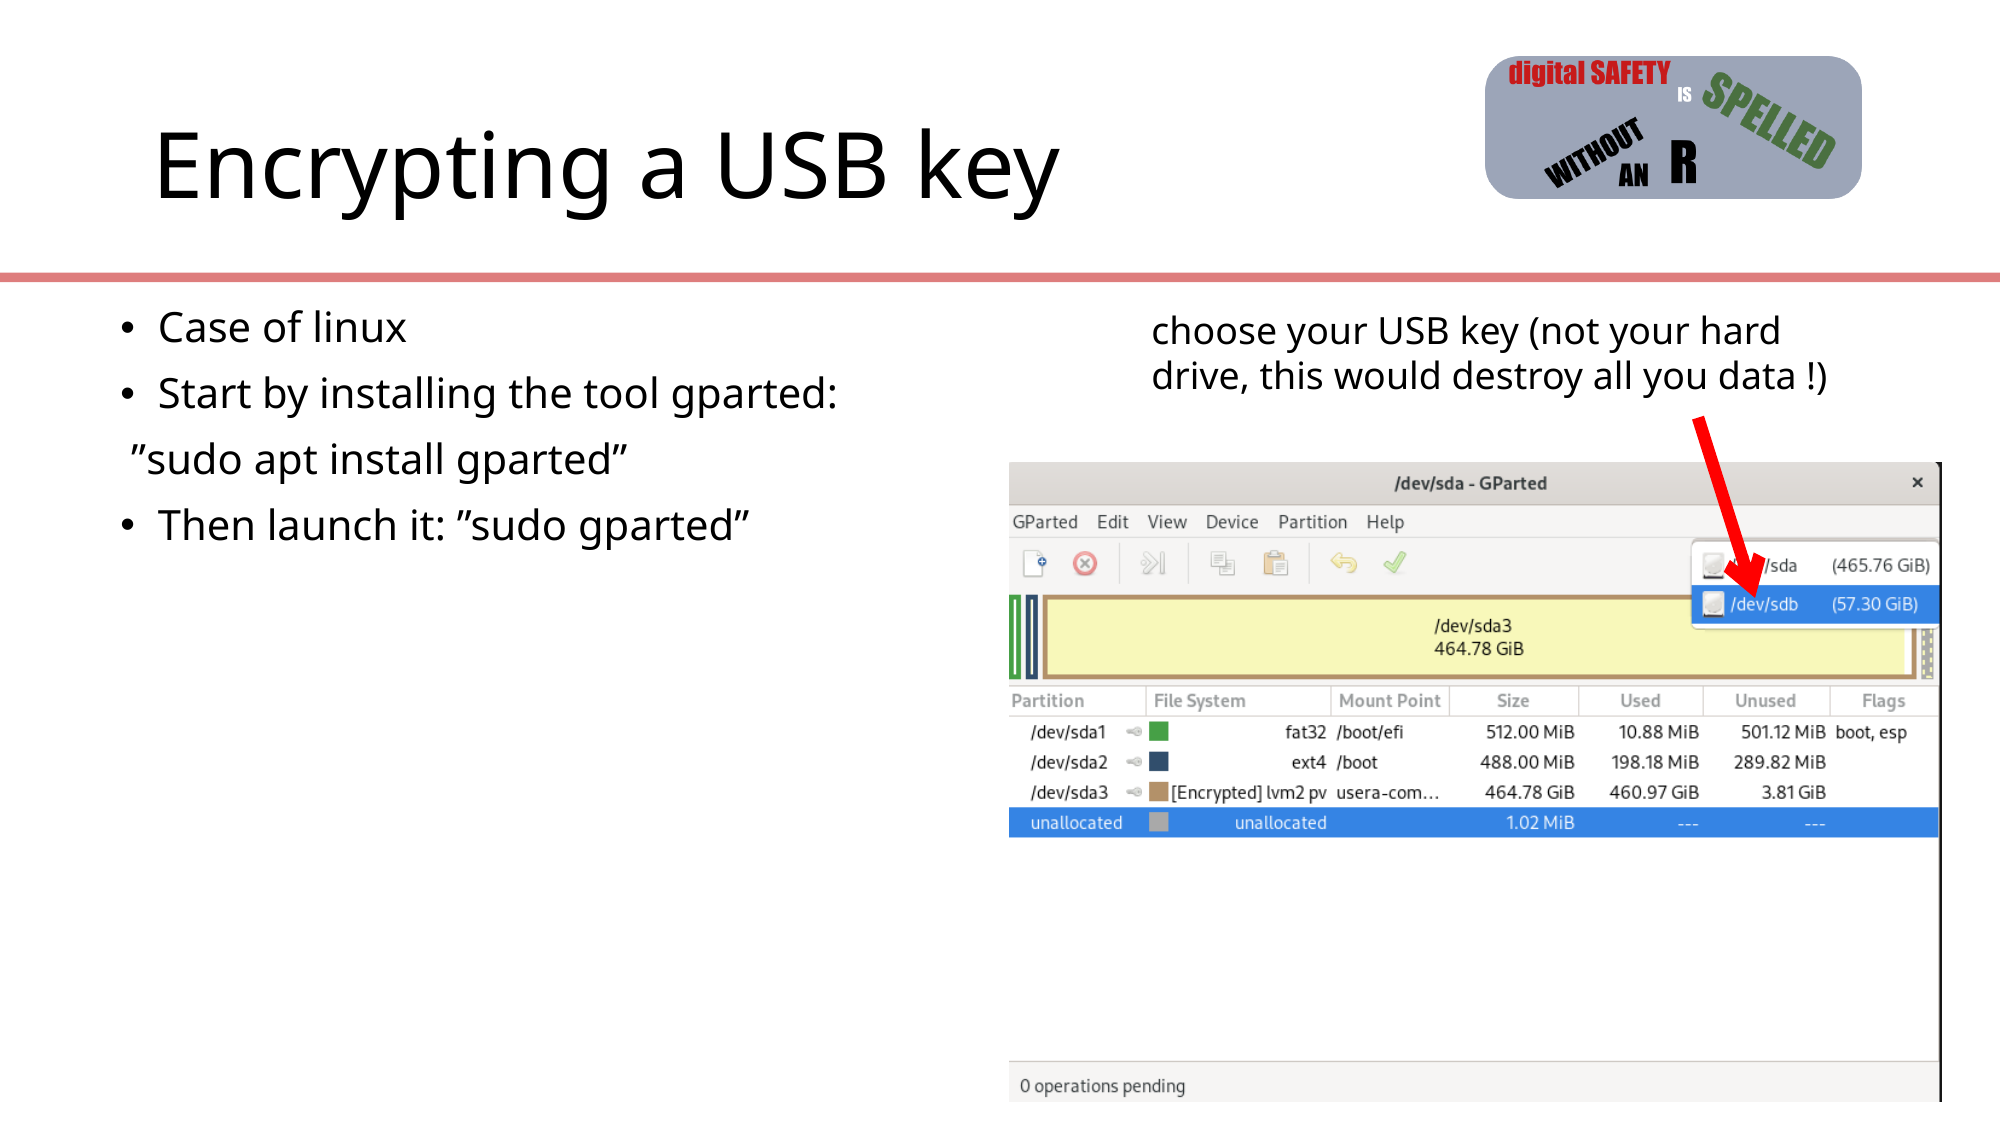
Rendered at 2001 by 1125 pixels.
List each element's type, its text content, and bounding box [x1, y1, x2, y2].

text_box choose your USB key (not your hard drive, this would destroy all you data !) [1136, 299, 1863, 405]
list Case of linux Start by installing the tool gparted: ”sudo apt install gparted” Then launch it: ”sudo gparted” [105, 299, 950, 1014]
title Encrypting a USB key [137, 59, 1863, 278]
picture [1009, 462, 1942, 1102]
